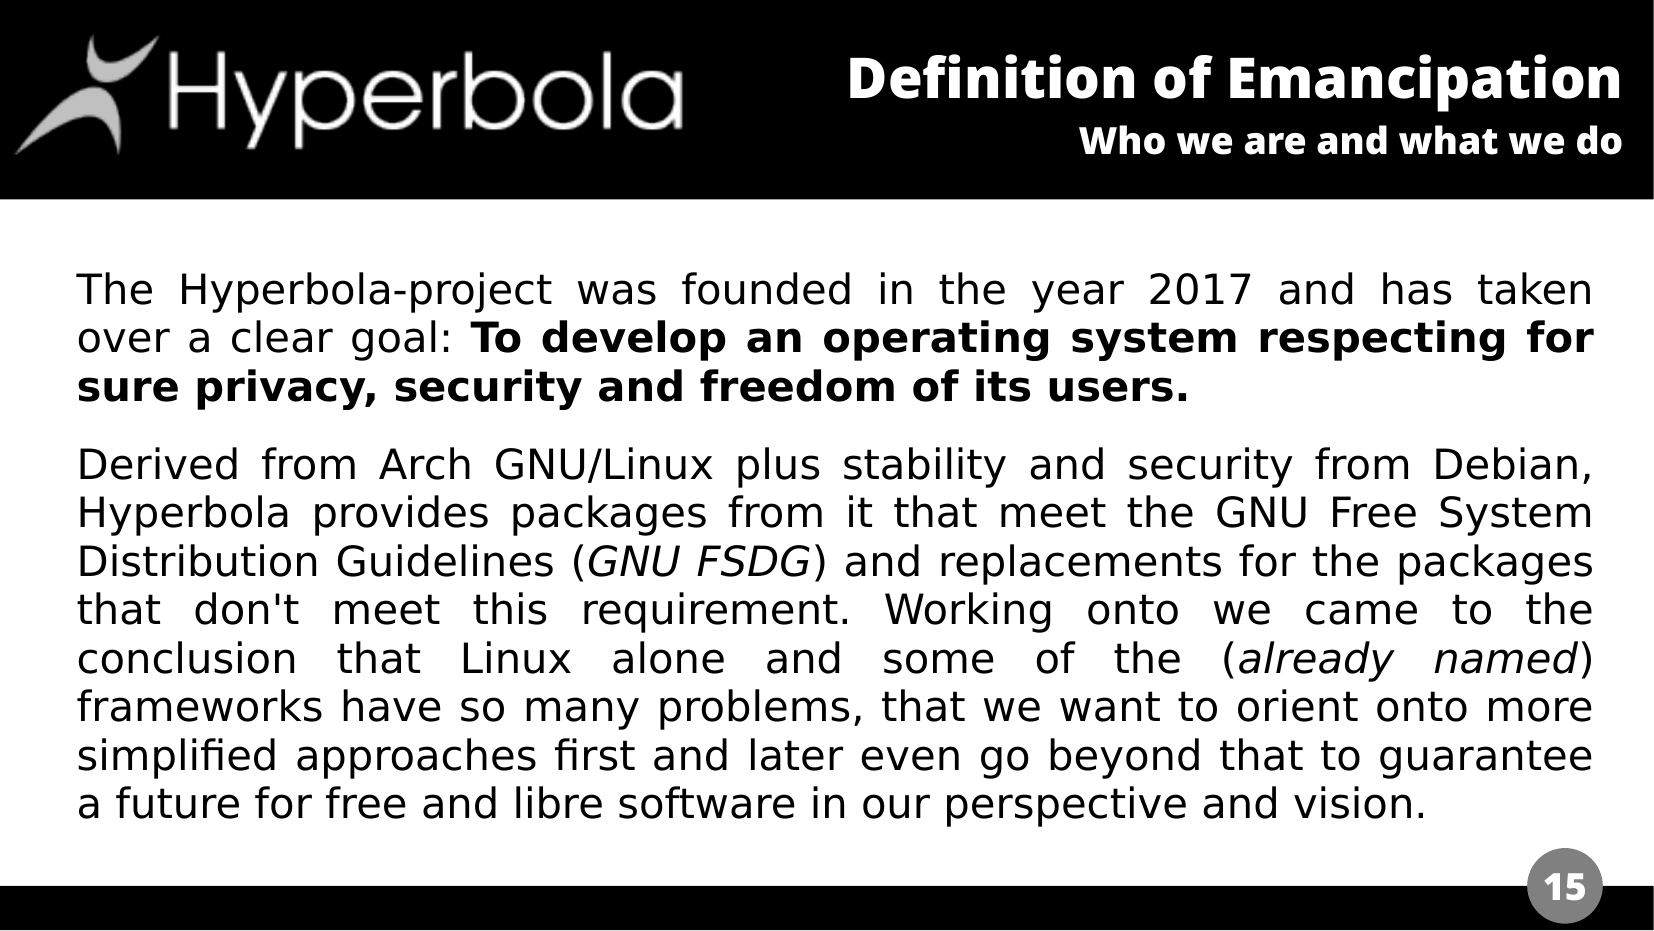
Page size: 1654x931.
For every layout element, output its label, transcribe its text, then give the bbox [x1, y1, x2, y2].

picture [11, 34, 691, 158]
title Definition of Emancipation Who we are and what we do [708, 42, 1625, 161]
list The Hyperbola-project was founded in the year 2017 and has taken over a clear goal: To develop an operating system respecting for sure privacy, security and freedom of its users. Derived from Arch GNU/Linux plus stability and security from Debian, Hyperbola provides packages from it that meet the GNU Free System Distribution Guidelines (GNU FSDG) and replacements for the packages that don't meet this requirement. Working onto we came to the conclusion that Linux alone and some of the (already named) frameworks have so many problems, that we want to orient onto more simplified approaches first and later even go beyond that to guarantee a future for free and libre software in our perspective and vision. [59, 265, 1595, 857]
